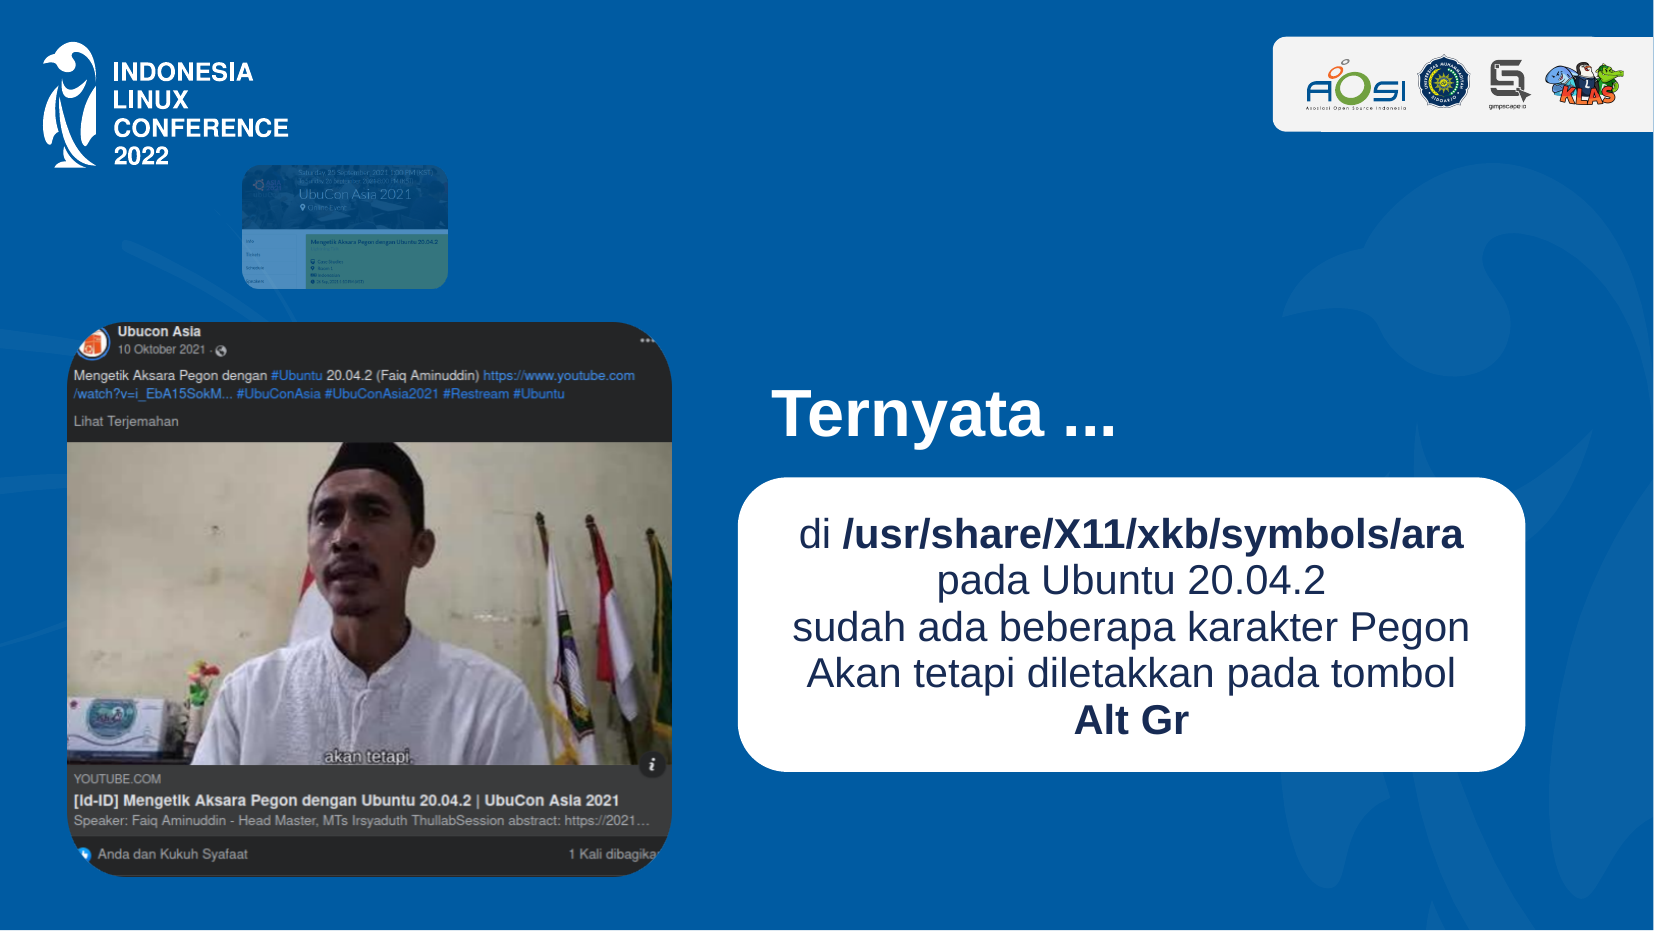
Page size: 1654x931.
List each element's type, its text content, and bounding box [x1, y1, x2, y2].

picture [242, 165, 448, 289]
title Ternyata ... [771, 376, 1526, 499]
text_box di /usr/share/X11/xkb/symbols/ara pada Ubuntu 20.04.2 sudah ada beberapa karakter Pegon Akan tetapi diletakkan pada tombol Alt Gr [737, 480, 1526, 772]
picture [1545, 62, 1624, 105]
picture [67, 322, 672, 877]
picture [1417, 54, 1471, 108]
